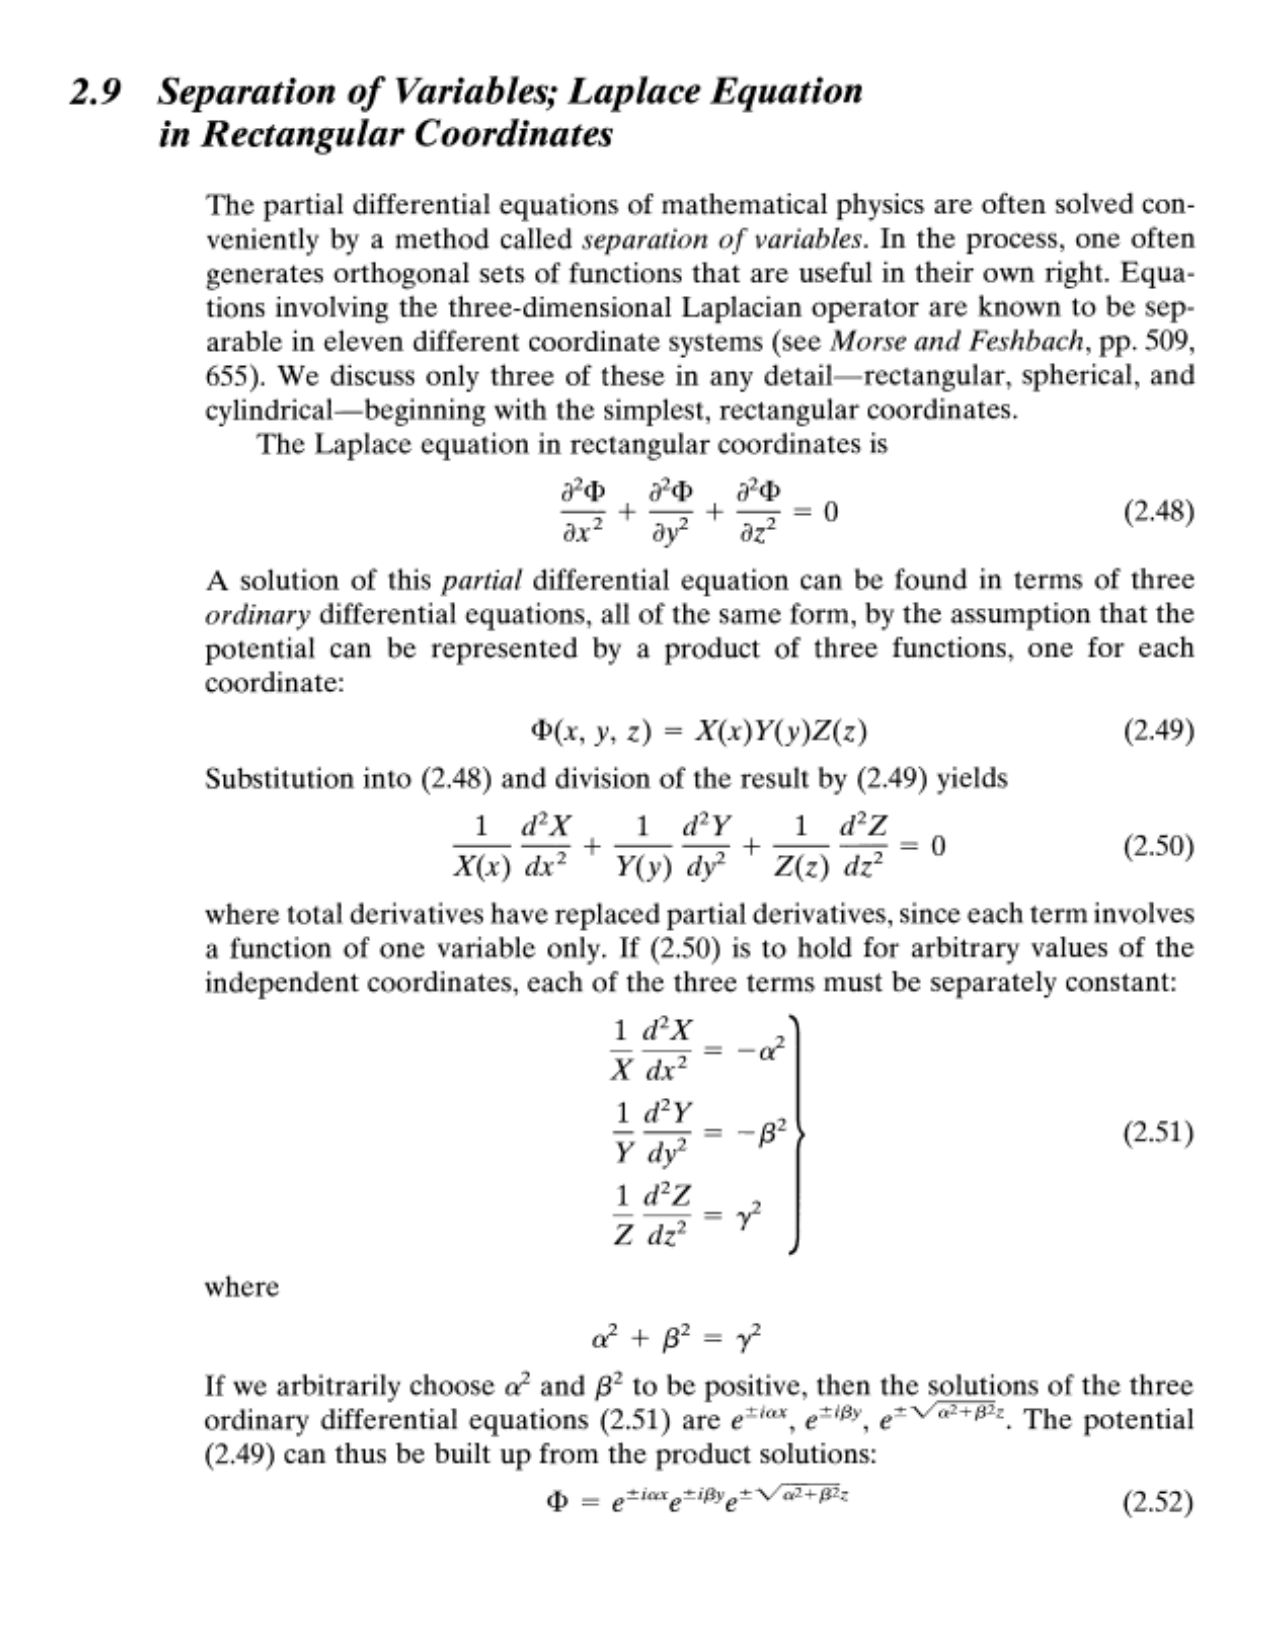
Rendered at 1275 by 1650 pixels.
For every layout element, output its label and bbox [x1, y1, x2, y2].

picture [58, 44, 1231, 1575]
